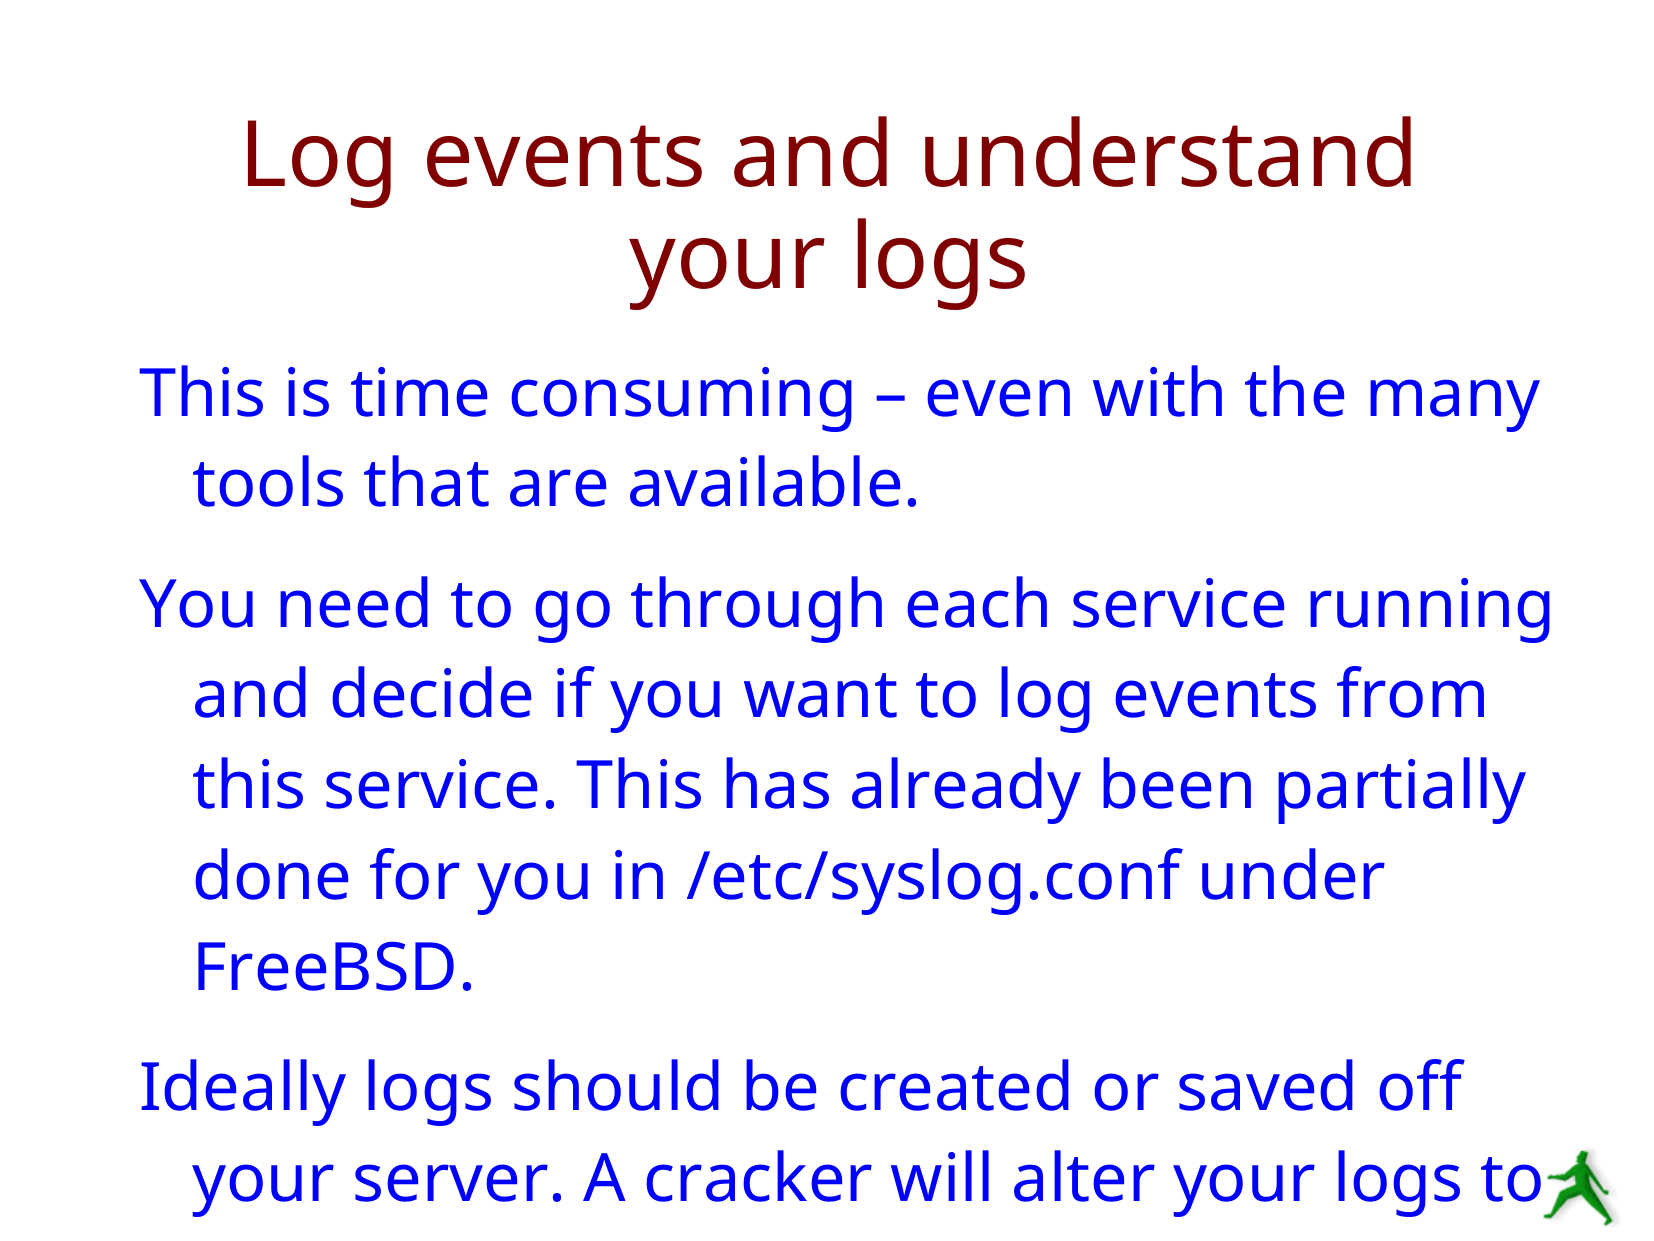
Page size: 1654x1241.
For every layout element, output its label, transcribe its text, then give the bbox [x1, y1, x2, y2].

picture [1541, 1135, 1633, 1228]
title Log events and understand your logs [87, 97, 1572, 316]
list This is time consuming – even with the many tools that are available. You need to go through each service running and decide if you want to log events from this service. This has already been partially done for you in /etc/syslog.conf under FreeBSD. Ideally logs should be created or saved off your server. A cracker will alter your logs to cover their tracks. [121, 344, 1560, 1207]
